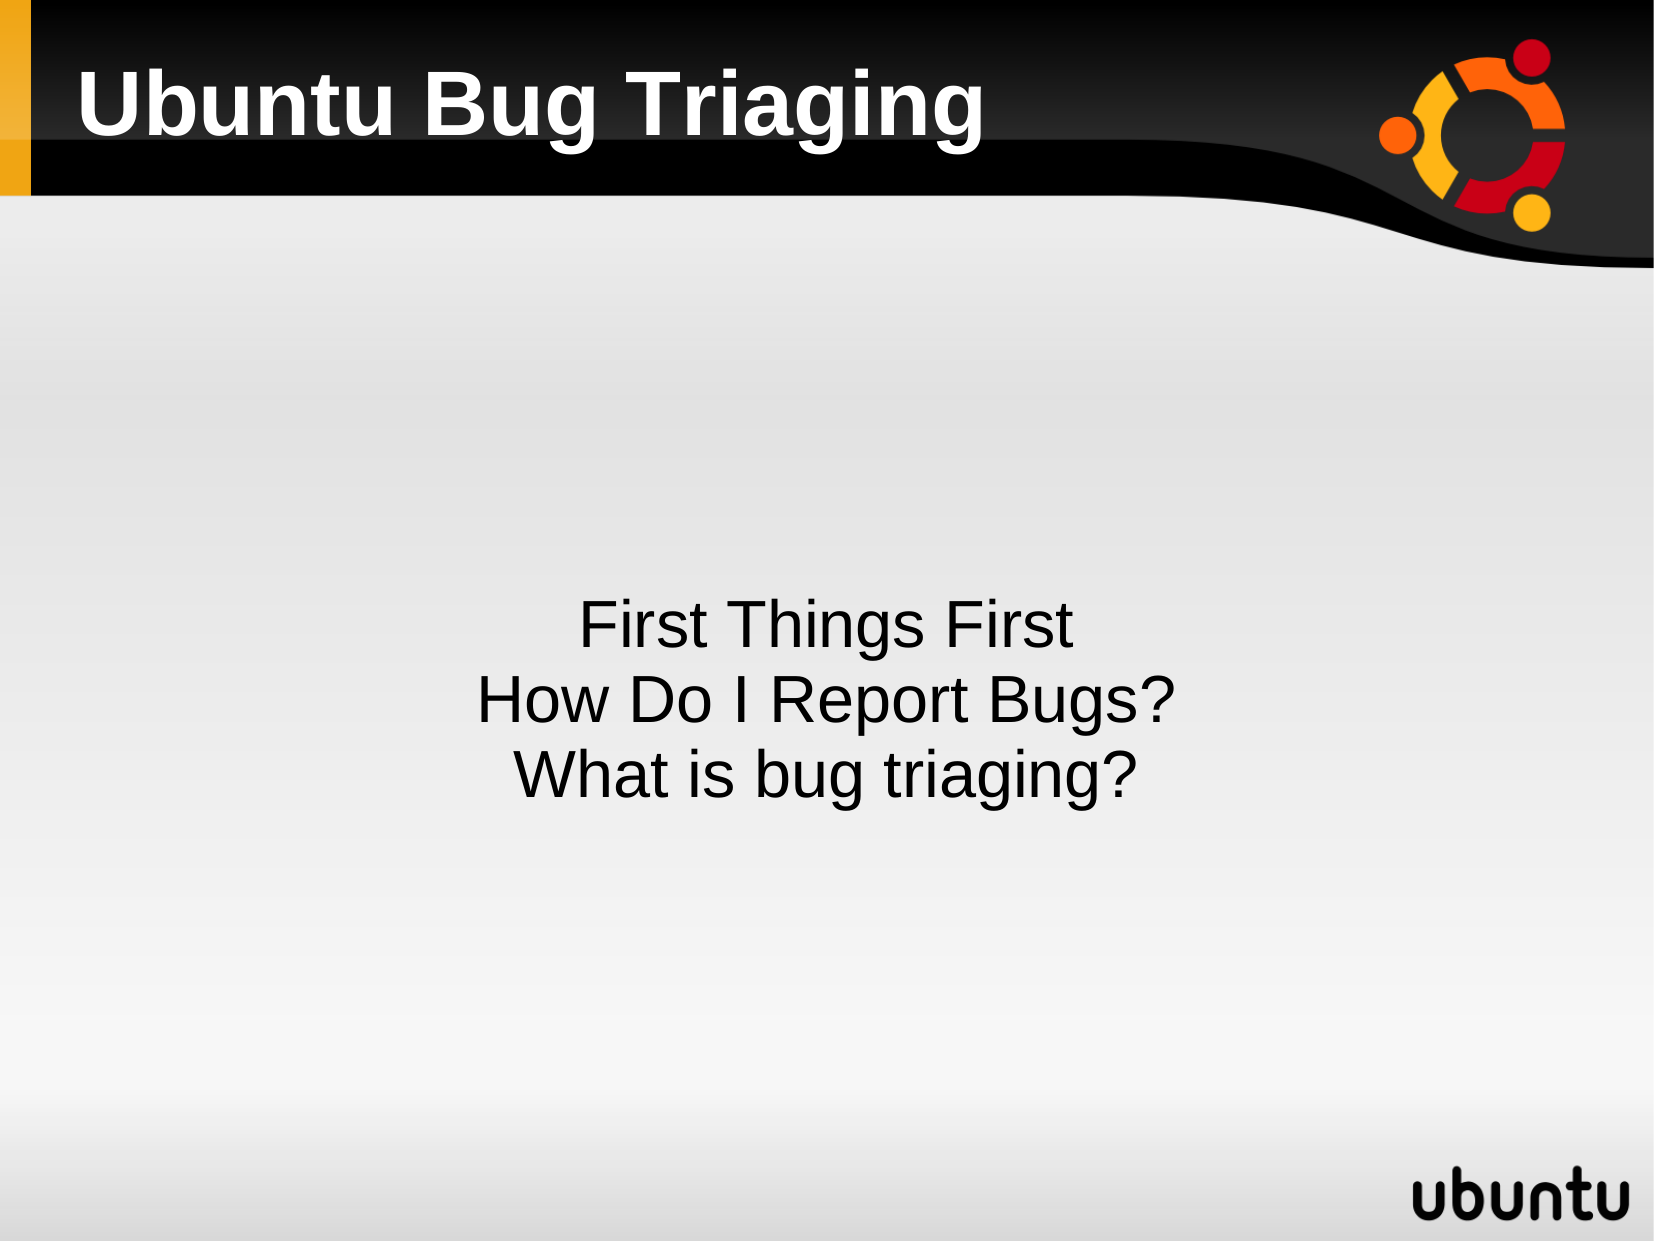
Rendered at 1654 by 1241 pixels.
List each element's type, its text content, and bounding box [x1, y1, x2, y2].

picture [0, 0, 1654, 1241]
title Ubuntu Bug Triaging [76, 0, 1565, 208]
subtitle First Things First How Do I Report Bugs? What is bug triaging? [82, 290, 1571, 1109]
